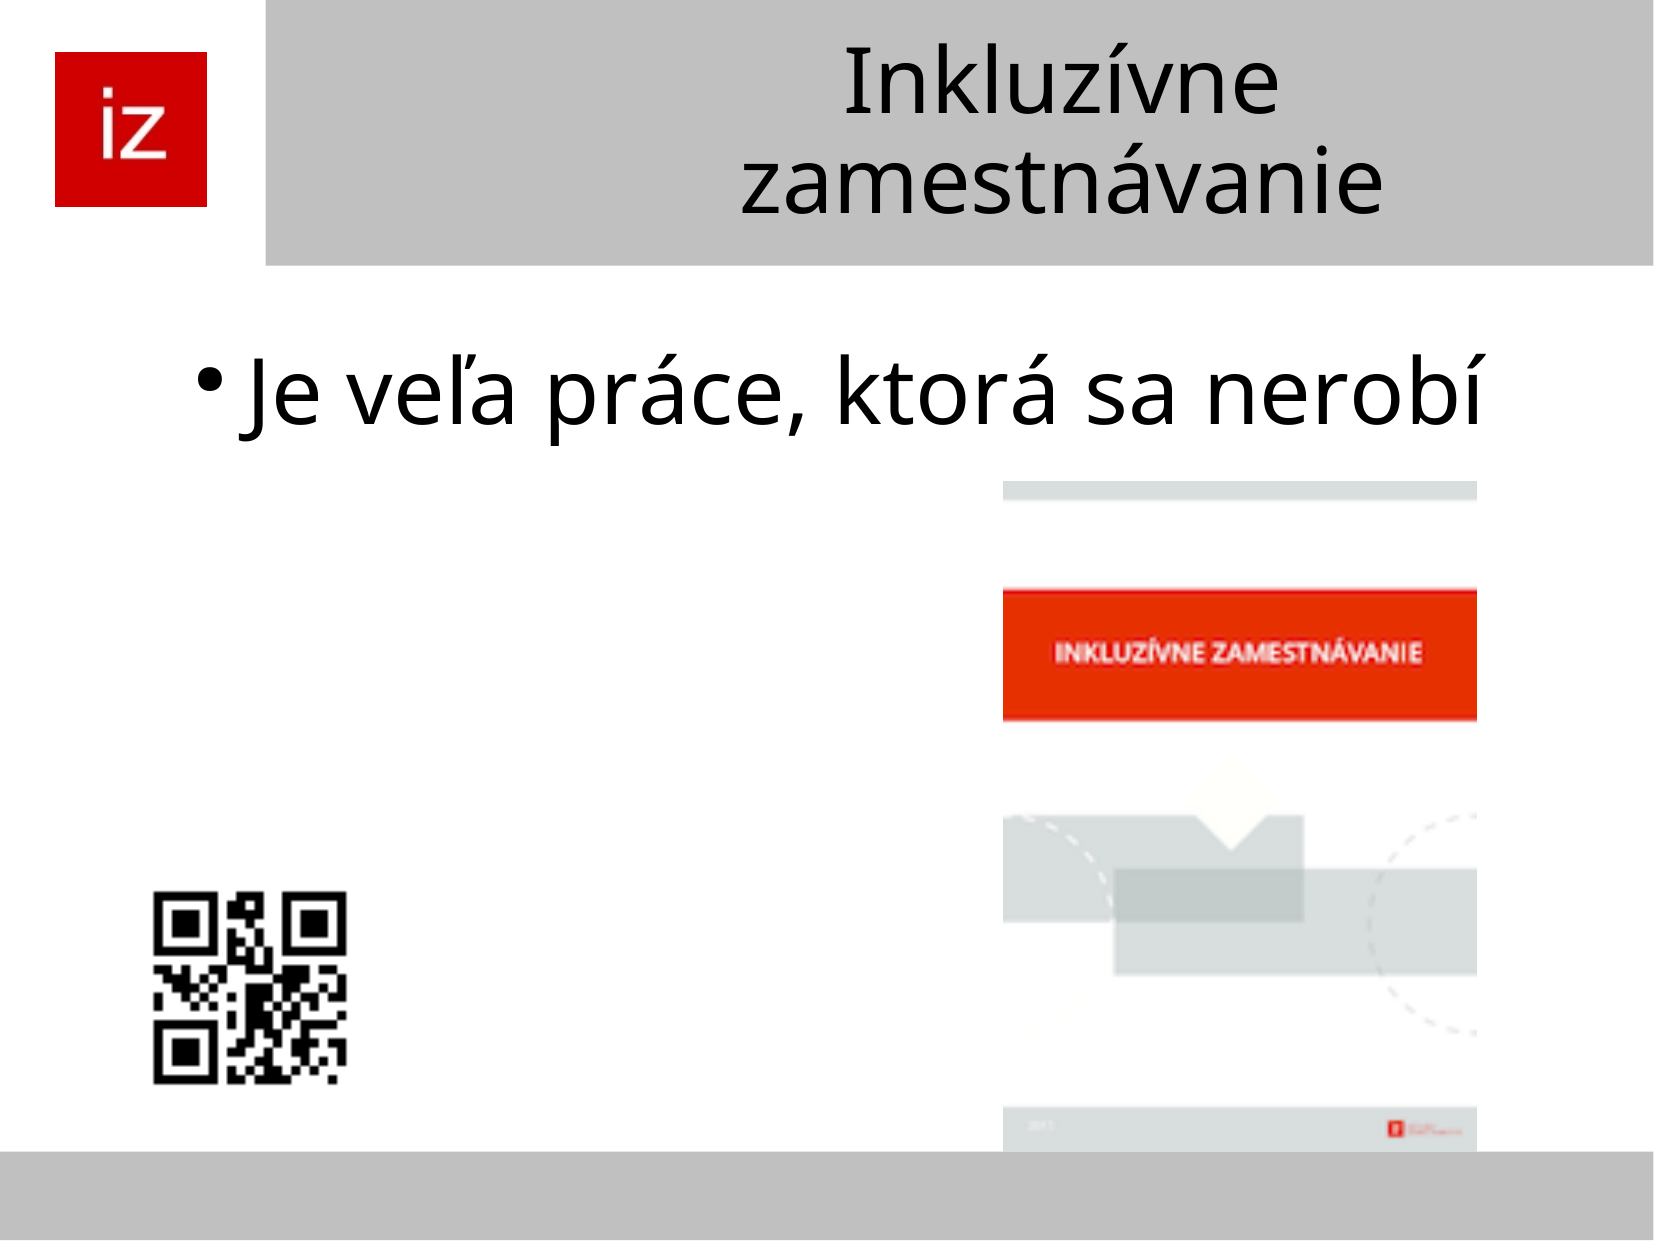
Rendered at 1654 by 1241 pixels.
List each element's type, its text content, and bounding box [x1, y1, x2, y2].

list Je veľa práce, ktorá sa nerobí [121, 344, 1533, 1126]
picture [55, 52, 207, 207]
title Inkluzívne zamestnávanie [561, 29, 1565, 237]
picture [1003, 481, 1477, 1152]
picture [118, 856, 384, 1122]
